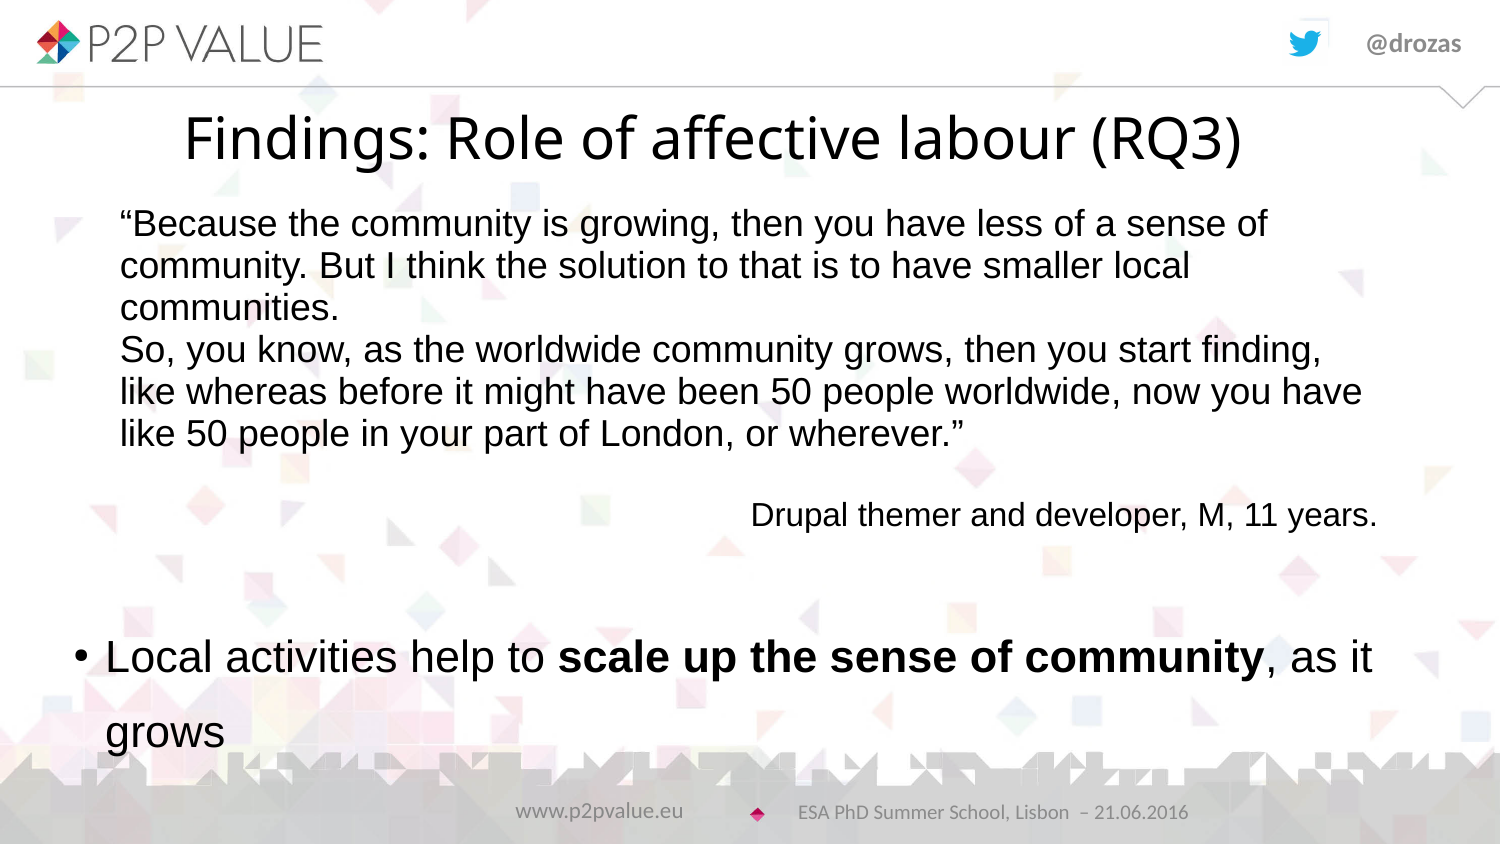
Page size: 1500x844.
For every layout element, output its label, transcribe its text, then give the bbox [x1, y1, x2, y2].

text_box “Because the community is growing, then you have less of a sense of community. But I think the solution to that is to have smaller local communities. So, you know, as the worldwide community grows, then you start finding, like whereas before it might have been 50 people worldwide, now you have like 50 people in your part of London, or wherever.” Drupal themer and developer, M, 11 years. [105, 195, 1394, 600]
picture [0, 0, 1500, 844]
text_box www.p2pvalue.eu [509, 789, 728, 829]
title Findings: Role of affective labour (RQ3) [60, 92, 1366, 181]
text_box ESA PhD Summer School, Lisbon – 21.06.2016 [784, 788, 1477, 834]
text_box @drozas [1305, 11, 1481, 72]
text_box Local activities help to scale up the sense of community, as it grows [60, 600, 1426, 766]
